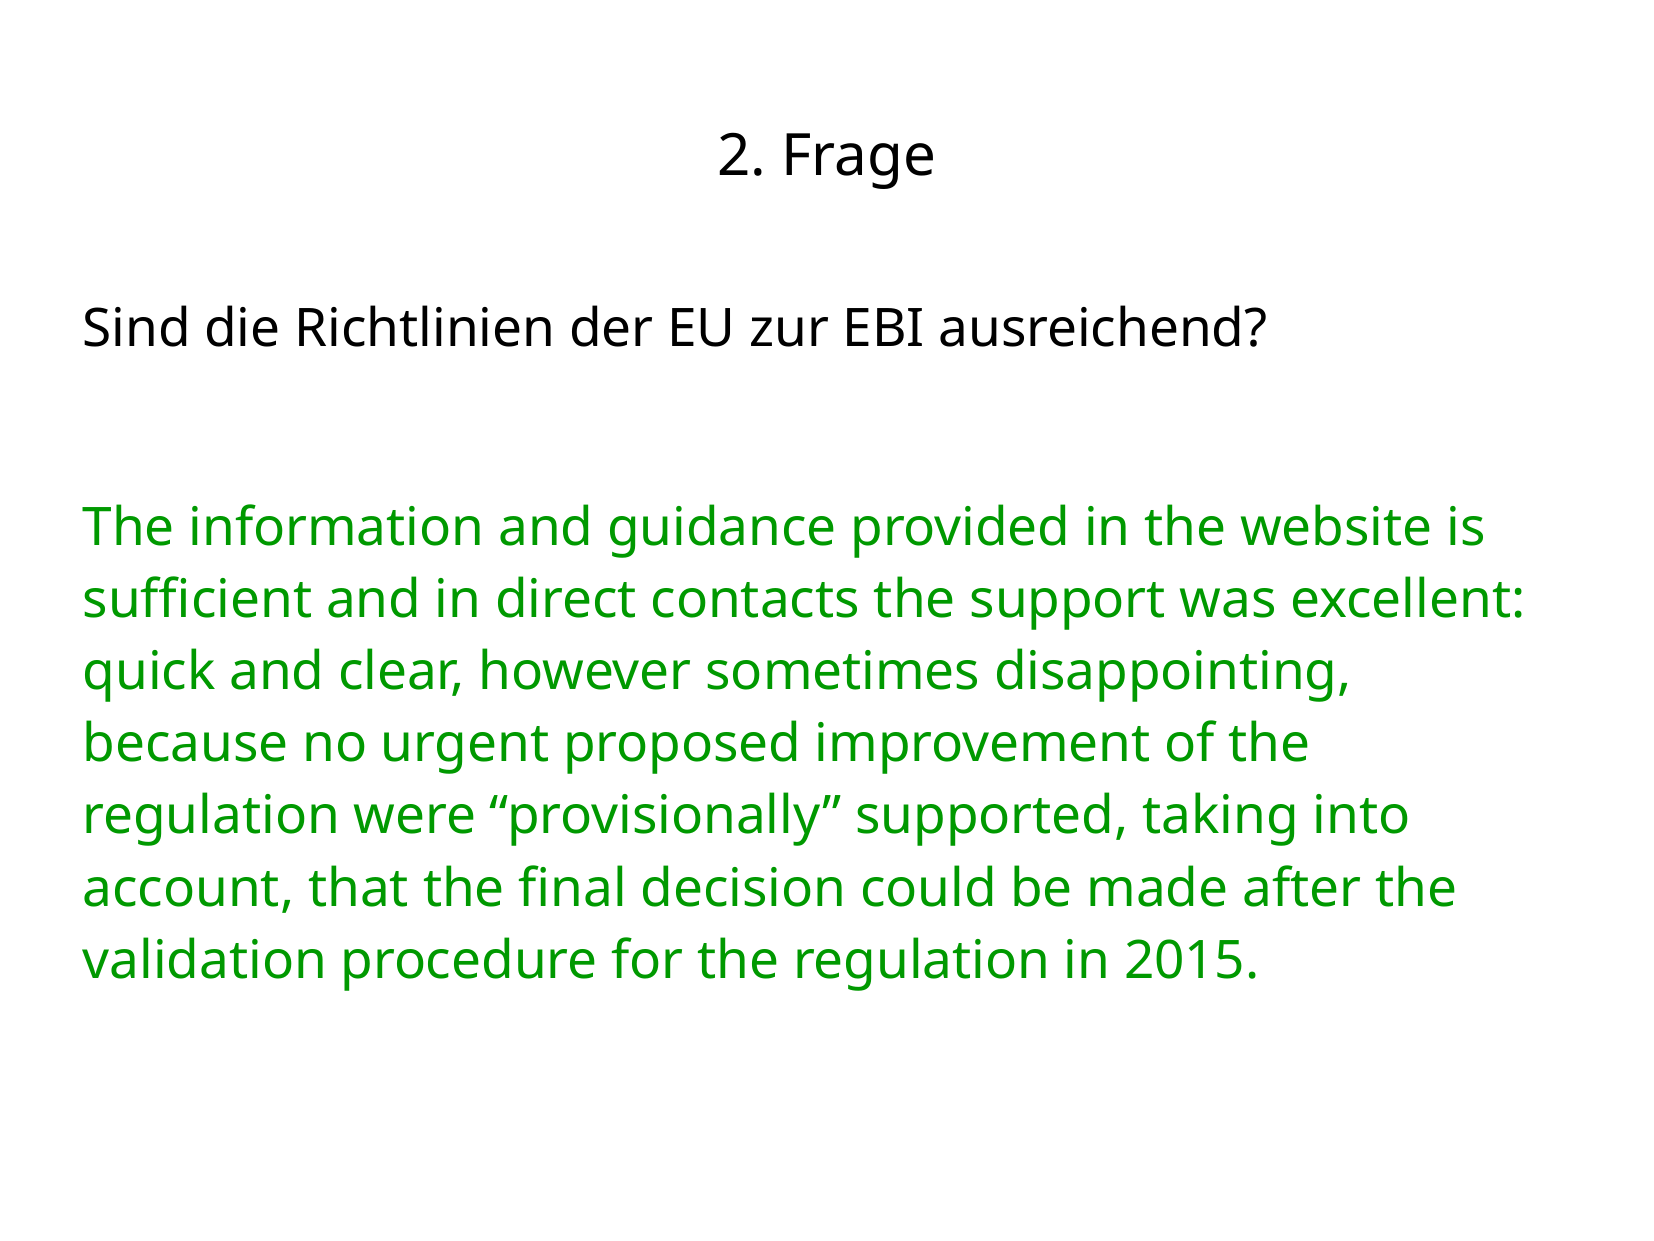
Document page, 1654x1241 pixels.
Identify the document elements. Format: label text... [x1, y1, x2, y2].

title 2. Frage [82, 49, 1571, 257]
list Sind die Richtlinien der EU zur EBI ausreichend? The information and guidance provided in the website is sufficient and in direct contacts the support was excellent: quick and clear, however sometimes disappointing, because no urgent proposed improvement of the regulation were “provisionally” supported, taking into account, that the final decision could be made after the validation procedure for the regulation in 2015. [82, 290, 1571, 1010]
